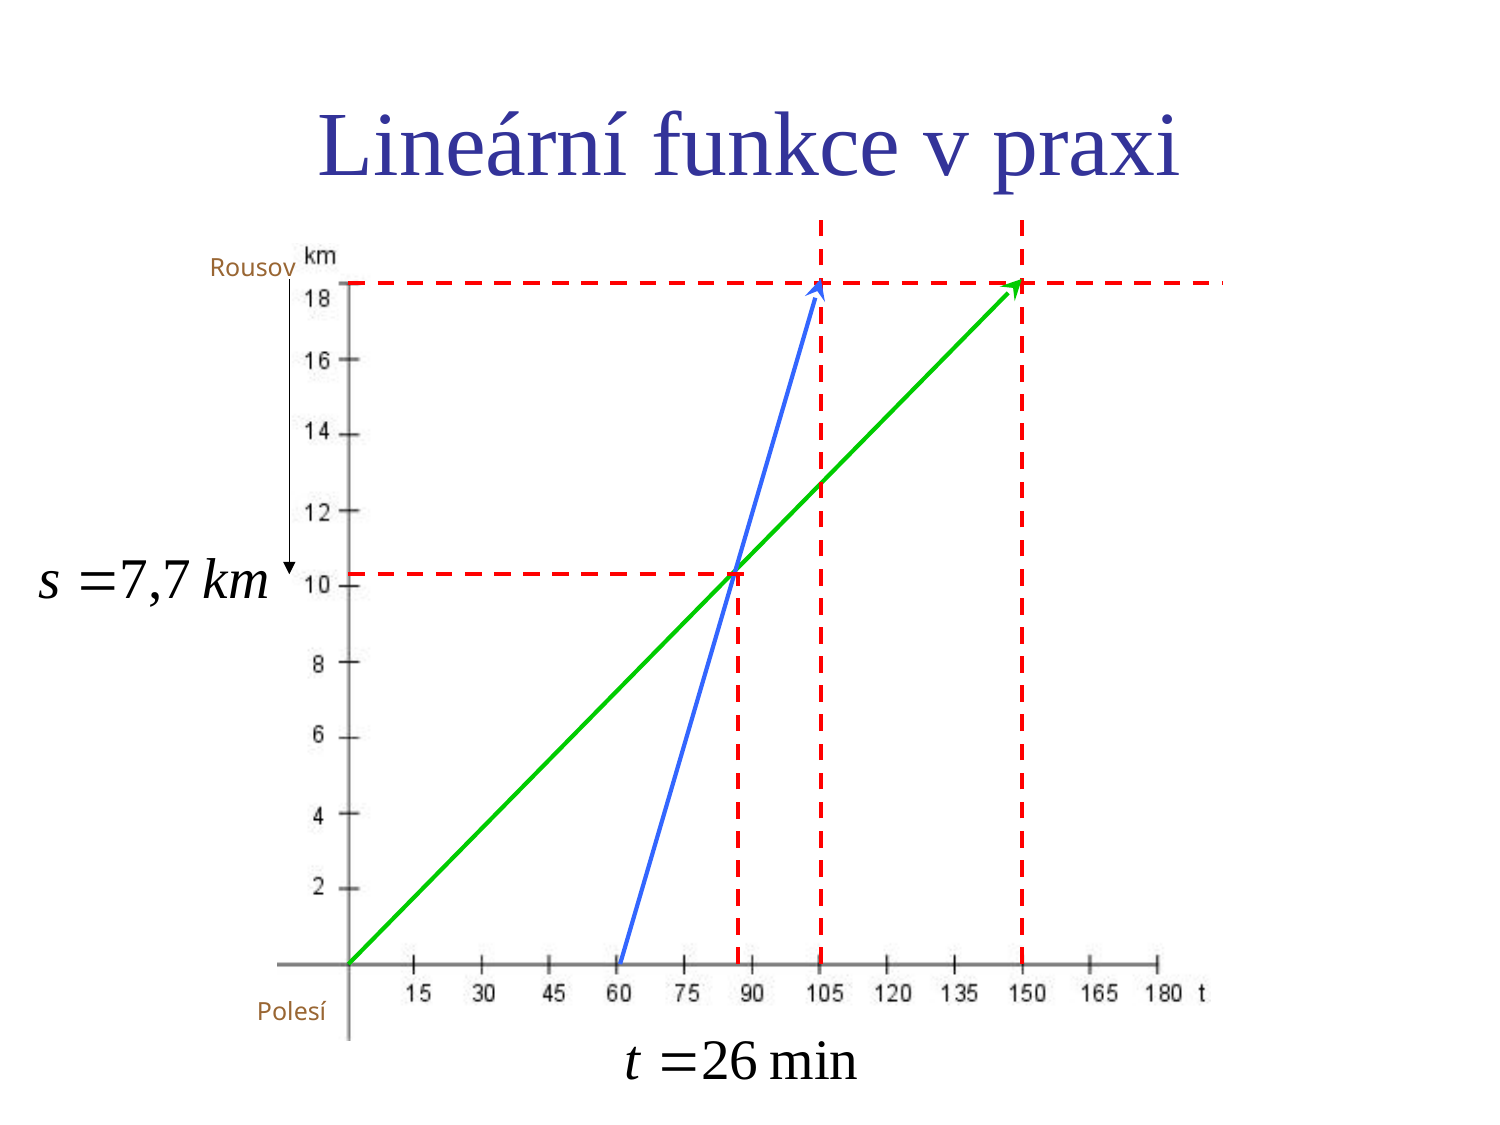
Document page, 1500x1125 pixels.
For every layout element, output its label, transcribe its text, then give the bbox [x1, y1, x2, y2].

text_box Rousov [194, 243, 314, 289]
picture [277, 243, 1211, 1041]
chart [29, 546, 278, 623]
text_box Lineární funkce v praxi [75, 45, 1426, 233]
chart [617, 1027, 871, 1094]
text_box Polesí [242, 987, 349, 1034]
